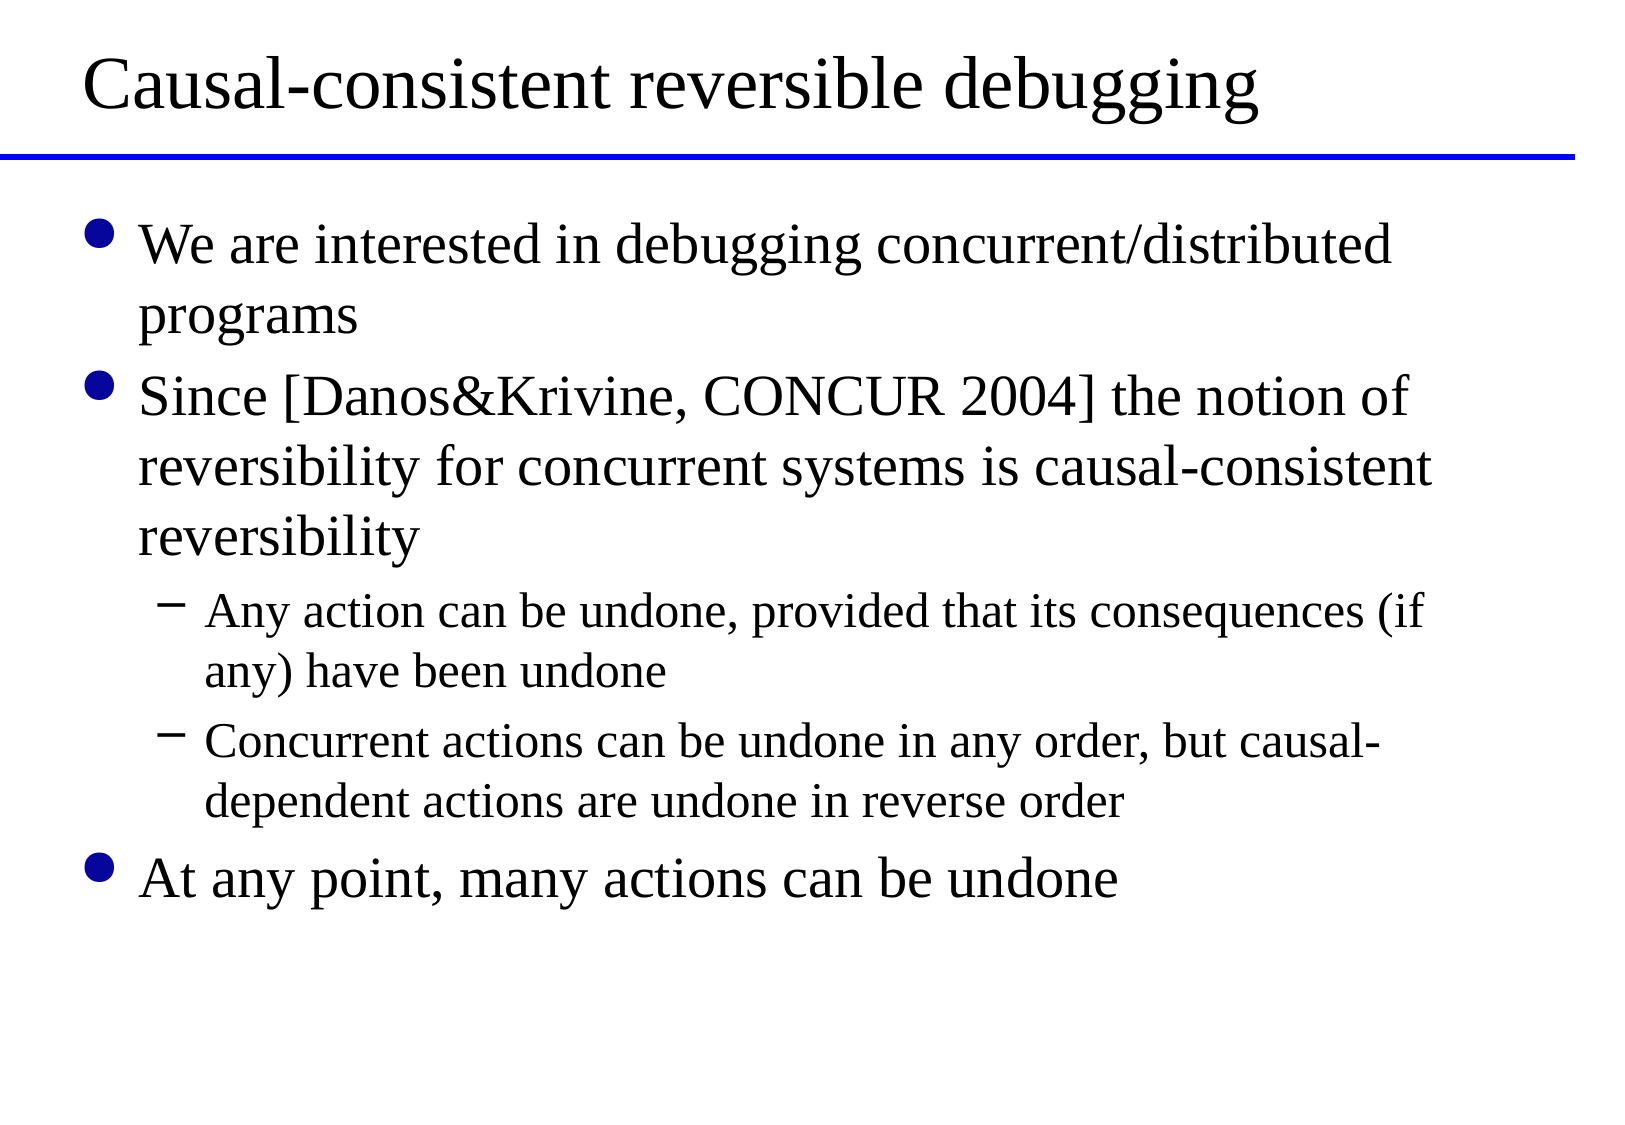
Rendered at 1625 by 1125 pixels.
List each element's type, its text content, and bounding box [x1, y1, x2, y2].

list We are interested in debugging concurrent/distributed programs Since [Danos&Krivine, CONCUR 2004] the notion of reversibility for concurrent systems is causal-consistent reversibility Any action can be undone, provided that its consequences (if any) have been undone Concurrent actions can be undone in any order, but causal-dependent actions are undone in reverse order At any point, many actions can be undone [67, 198, 1478, 1061]
title Causal-consistent reversible debugging [67, 27, 1544, 131]
